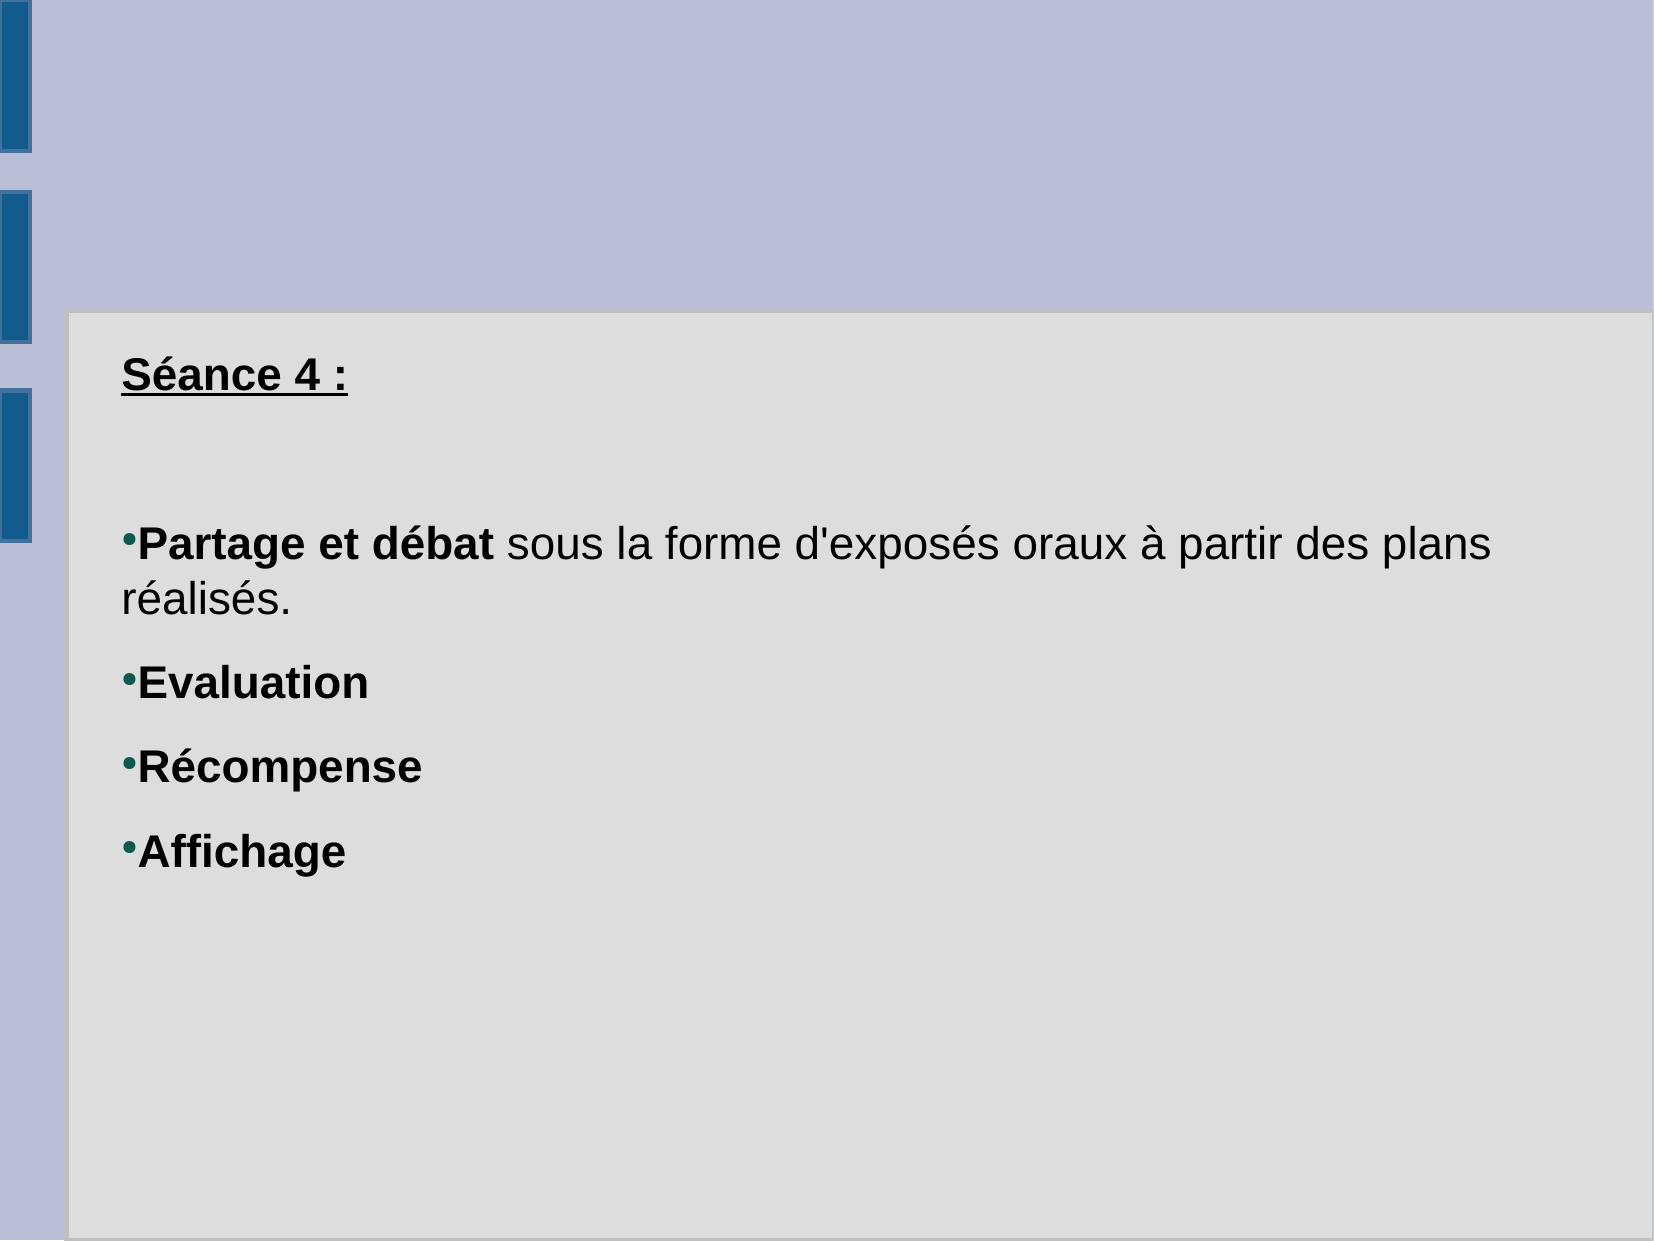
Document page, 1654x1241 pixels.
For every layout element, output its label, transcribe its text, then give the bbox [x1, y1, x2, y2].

list Séance 4 : Partage et débat sous la forme d'exposés oraux à partir des plans réalisés. Evaluation Récompense Affichage [121, 344, 1534, 1127]
